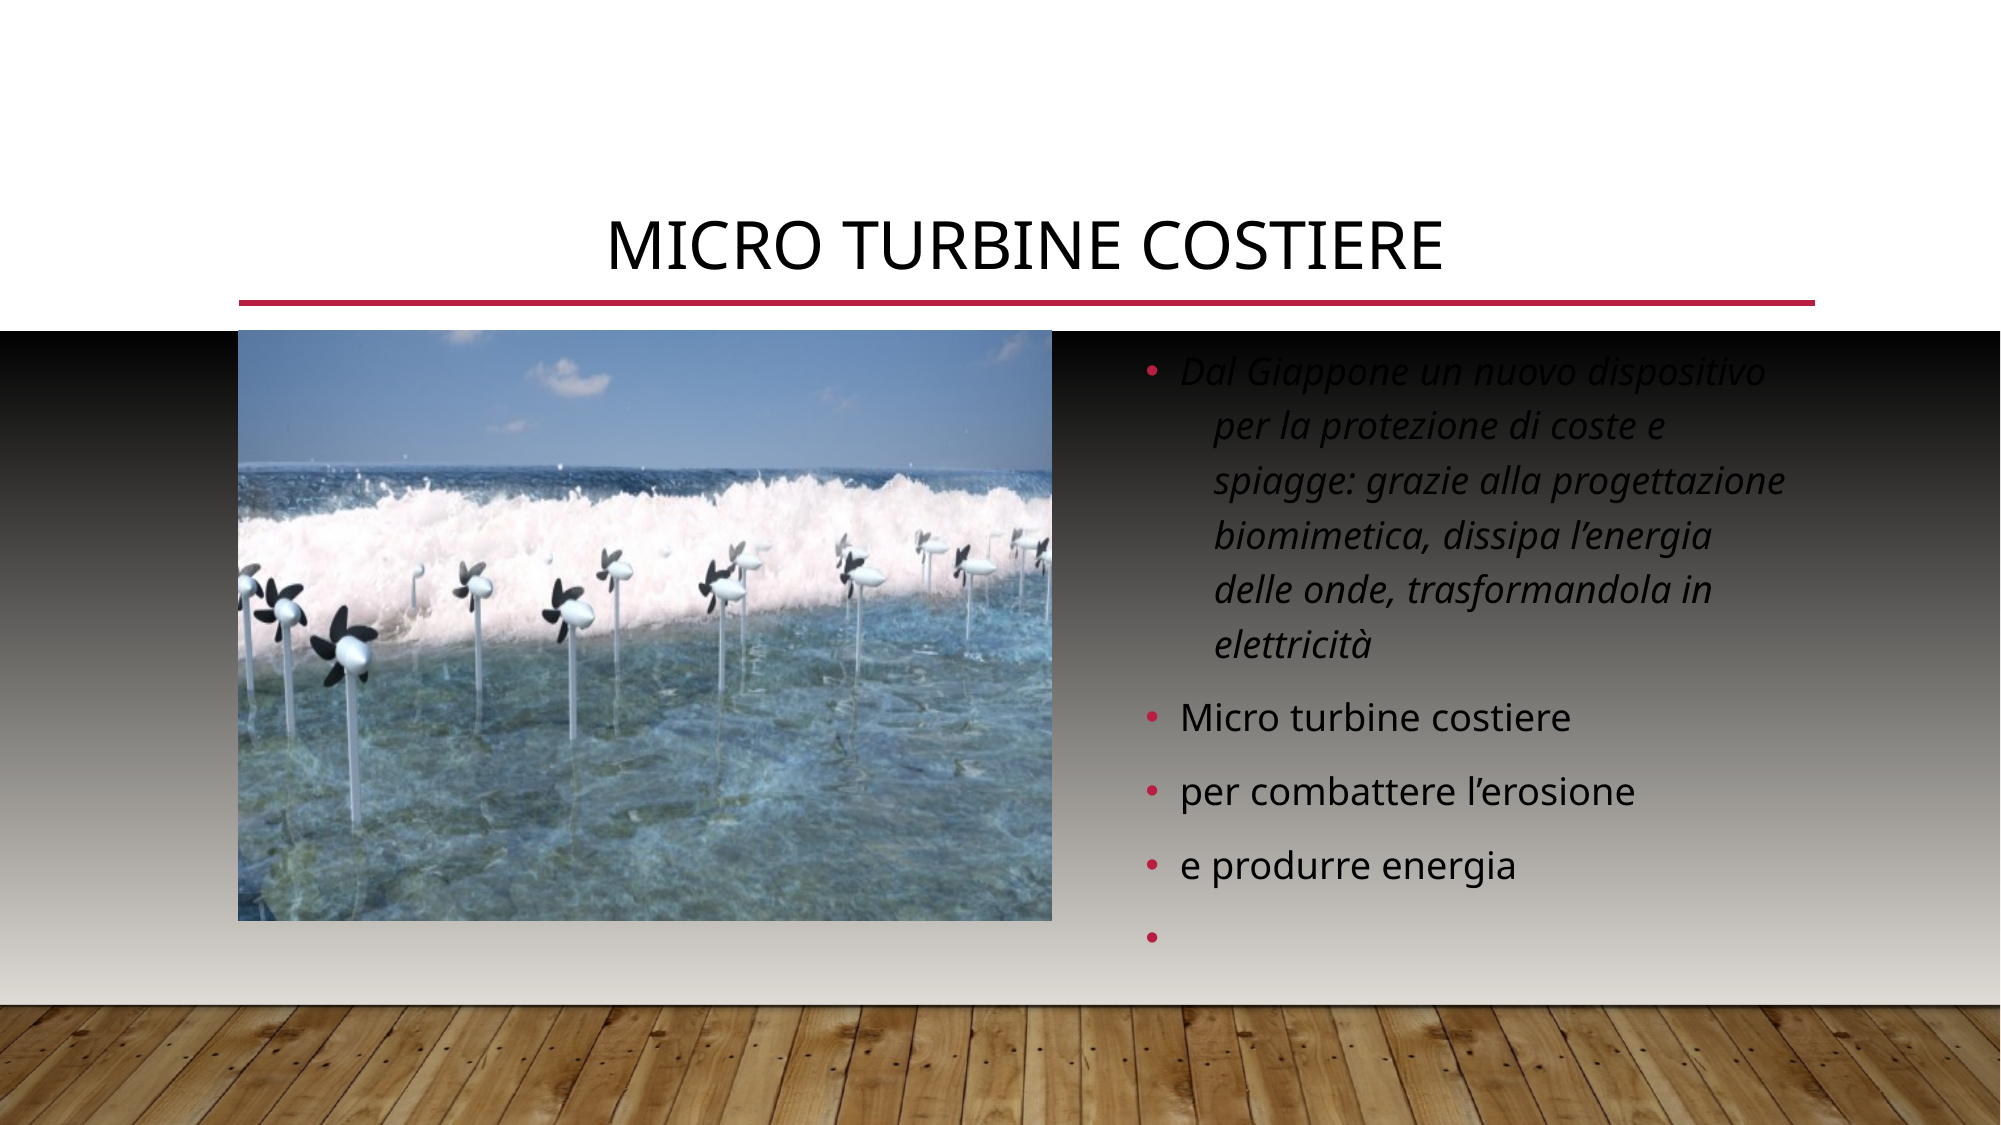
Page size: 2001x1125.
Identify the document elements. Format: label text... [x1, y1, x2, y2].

list Dal Giappone un nuovo dispositivo per la protezione di coste e spiagge: grazie alla progettazione biomimetica, dissipa l’energia delle onde, trasformandola in elettricità Micro turbine costiere per combattere l’erosione e produrre energia [1130, 330, 1814, 897]
title Micro turbine costiere [238, 131, 1814, 305]
picture [238, 330, 1052, 921]
